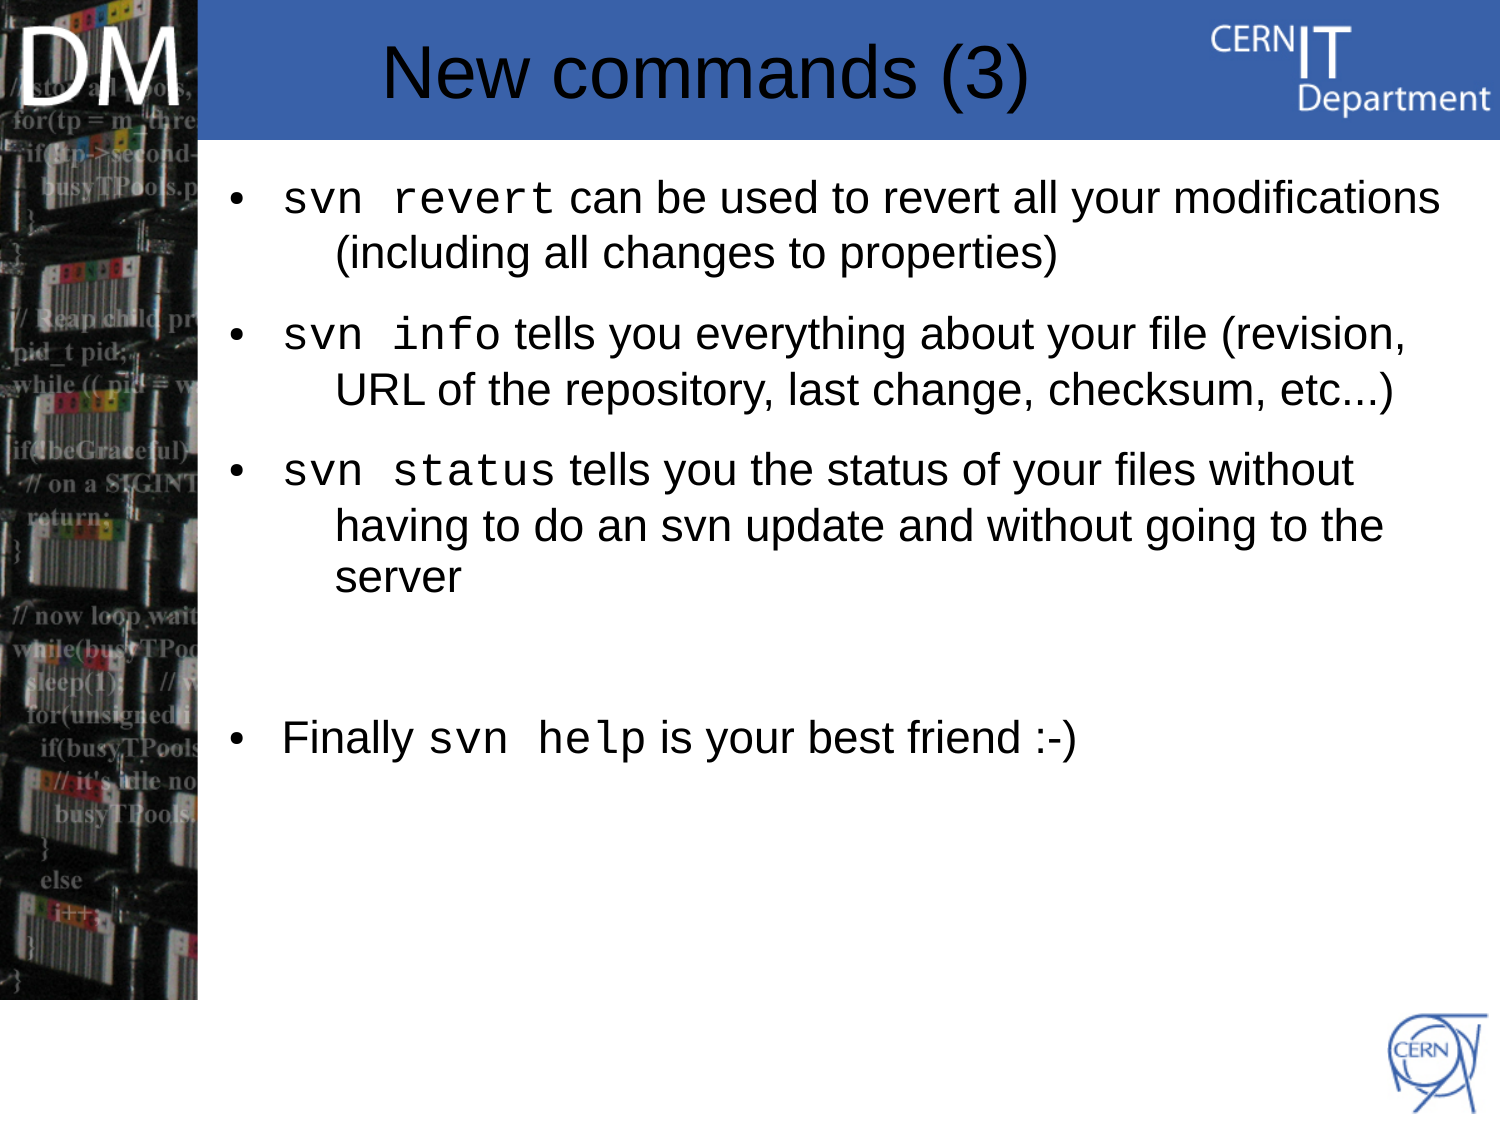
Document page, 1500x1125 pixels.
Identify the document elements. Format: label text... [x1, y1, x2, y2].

title New commands (3) [212, 0, 1201, 138]
picture [1387, 1012, 1489, 1114]
picture [198, 0, 1500, 140]
list svn revert can be used to revert all your modifications (including all changes to properties) svn info tells you everything about your file (revision, URL of the repository, last change, checksum, etc...) svn status tells you the status of your files without having to do an svn update and without going to the server Finally svn help is your best friend :-) [177, 157, 1477, 1001]
